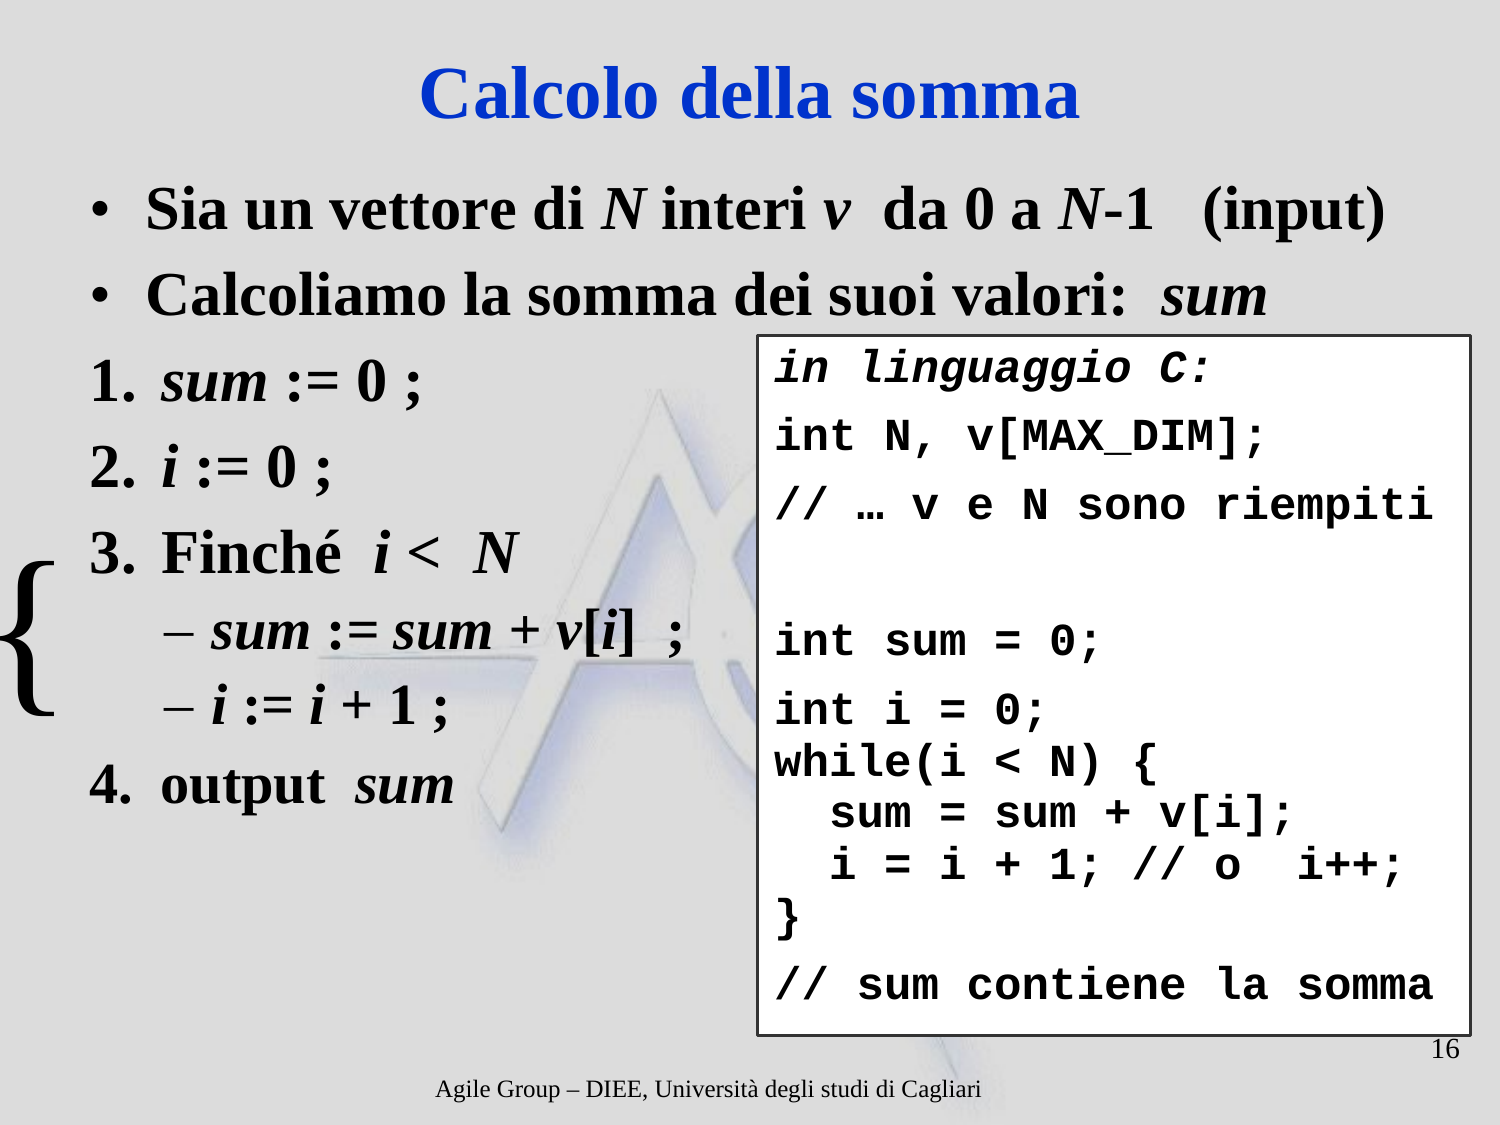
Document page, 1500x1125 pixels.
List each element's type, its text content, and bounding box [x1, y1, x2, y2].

title Calcolo della somma [112, 12, 1388, 166]
list in linguaggio C: int N, v[MAX_DIM]; // … v e N sono riempiti int sum = 0; int i = 0; while(i < N) { sum = sum + v[i]; i = i + 1; // o i++; } // sum contiene la somma [757, 335, 1471, 1036]
list Sia un vettore di N interi v da 0 a N-1 (input) Calcoliamo la somma dei suoi valori: sum sum := 0 ; i := 0 ; Finché i < N sum := sum + v[i] ; i := i + 1 ; output sum [74, 166, 1463, 938]
text_box { [0, 517, 87, 815]
picture [0, 0, 1500, 1125]
